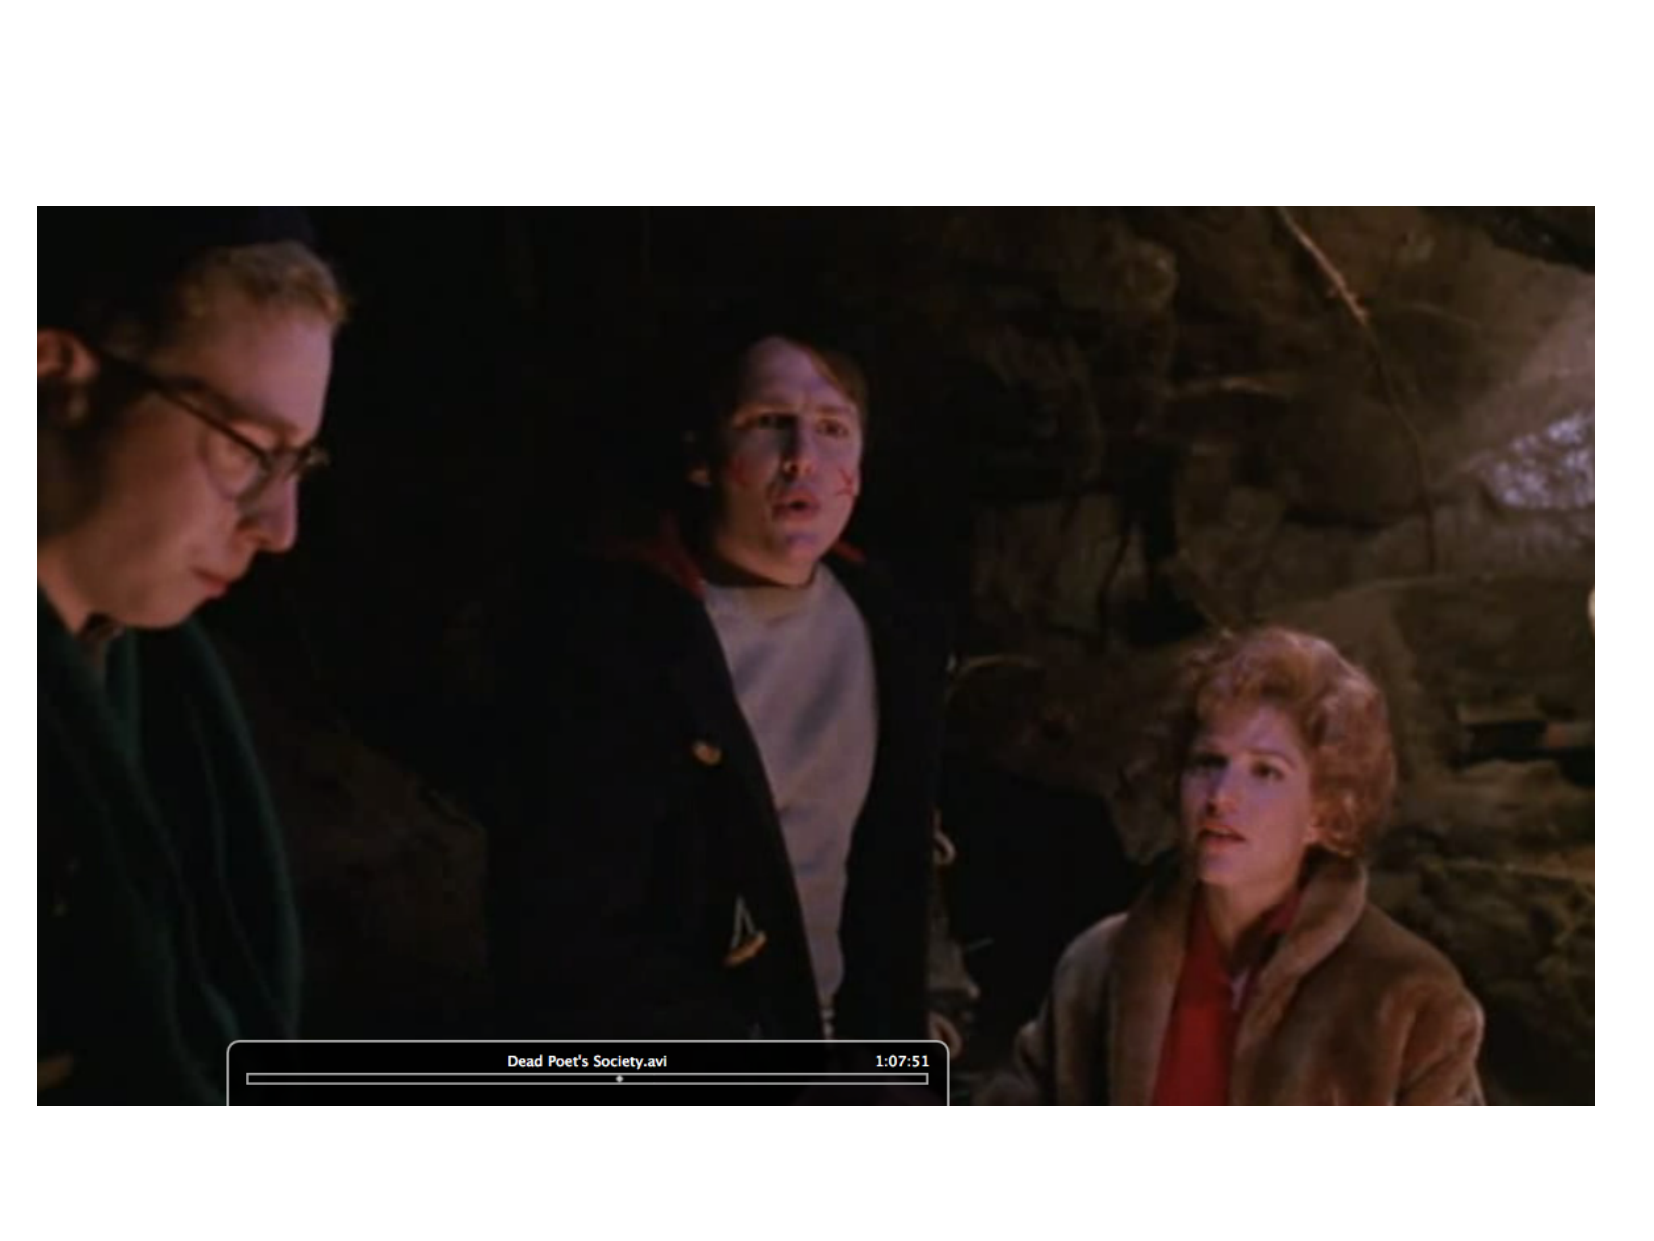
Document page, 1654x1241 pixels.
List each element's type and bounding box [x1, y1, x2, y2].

picture [37, 206, 1595, 1106]
